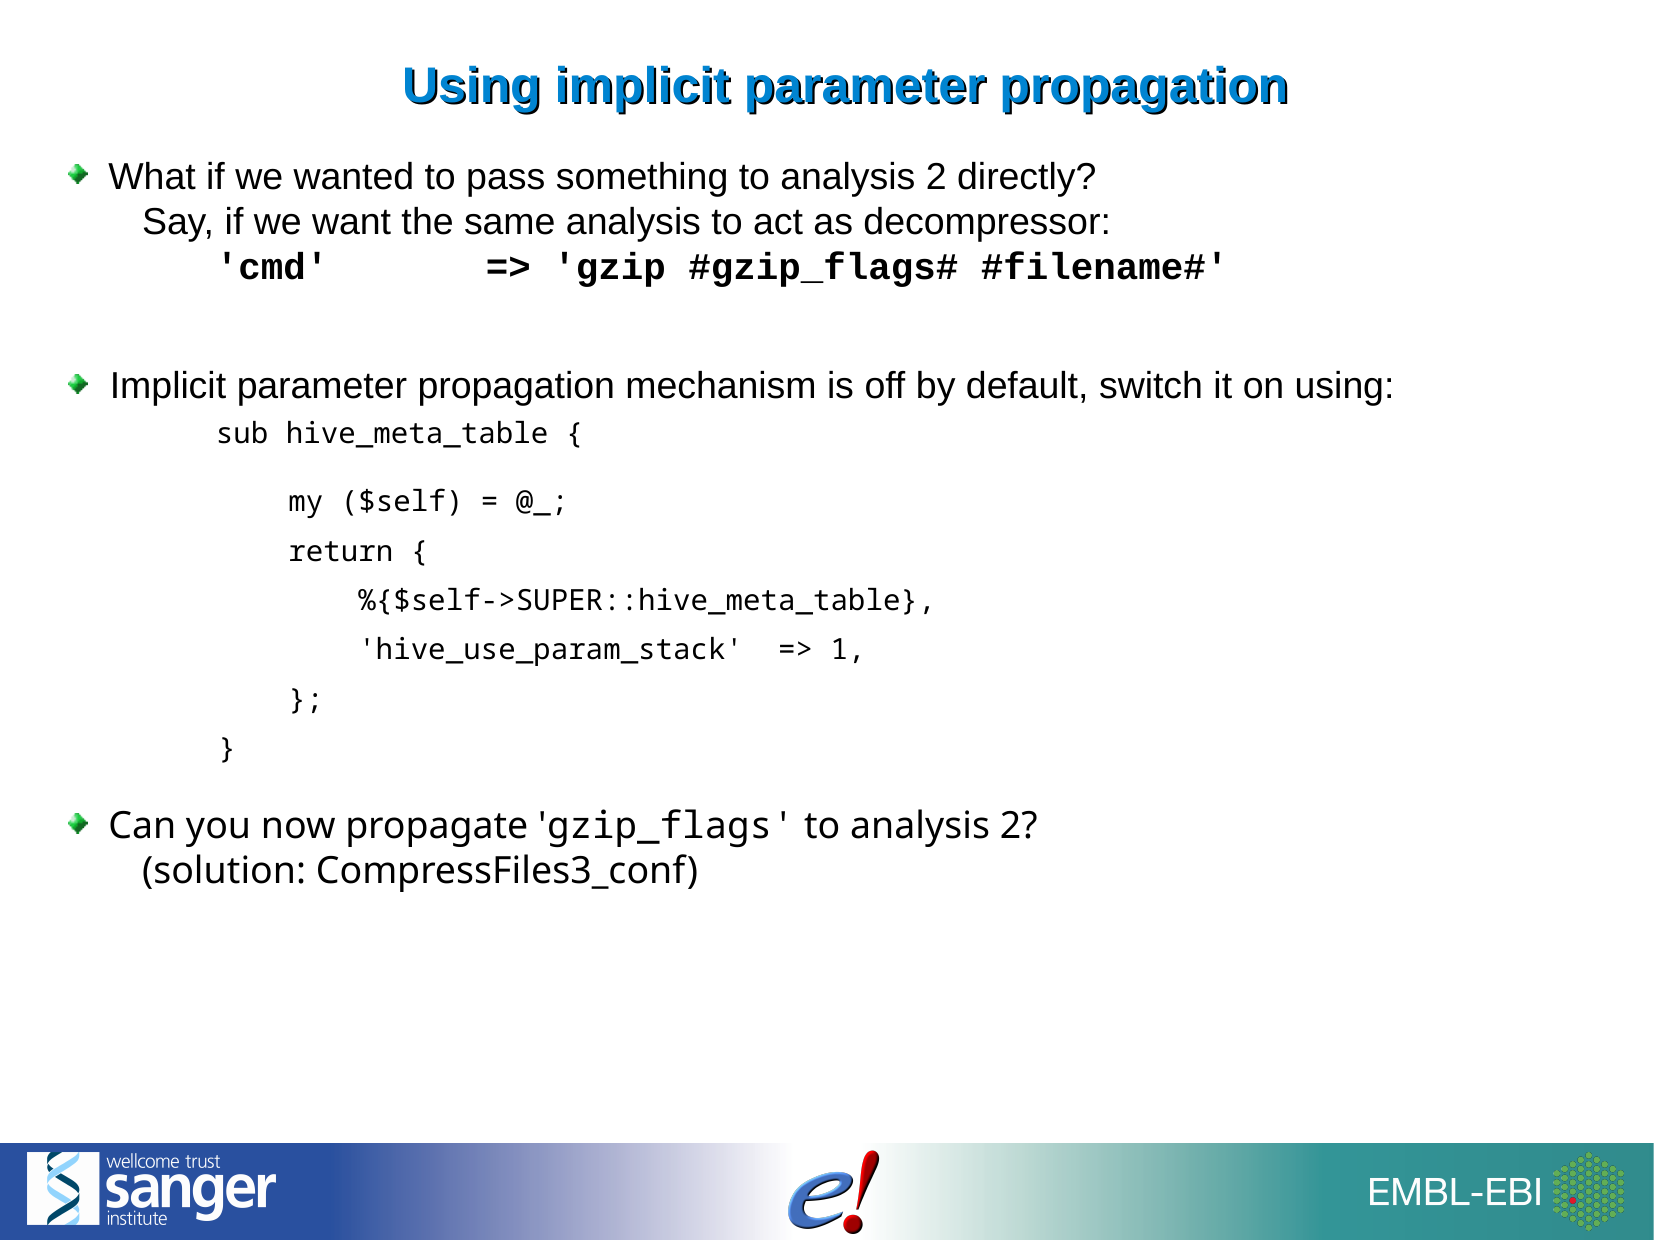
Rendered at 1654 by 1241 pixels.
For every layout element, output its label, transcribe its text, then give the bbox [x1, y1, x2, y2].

title Using implicit parameter propagation [82, 23, 1571, 128]
picture [0, 1143, 1654, 1240]
list What if we wanted to pass something to analysis 2 directly? Say, if we want the same analysis to act as decompressor: 'cmd' => 'gzip #gzip_flags# #filename#' Implicit parameter propagation mechanism is off by default, switch it on using: sub hive_meta_table { my ($self) = @_; return { %{$self->SUPER::hive_meta_table}, 'hive_use_param_stack' => 1, }; } Can you now propagate 'gzip_flags' to analysis 2? (solution: CompressFiles3_conf) [53, 136, 1629, 1166]
